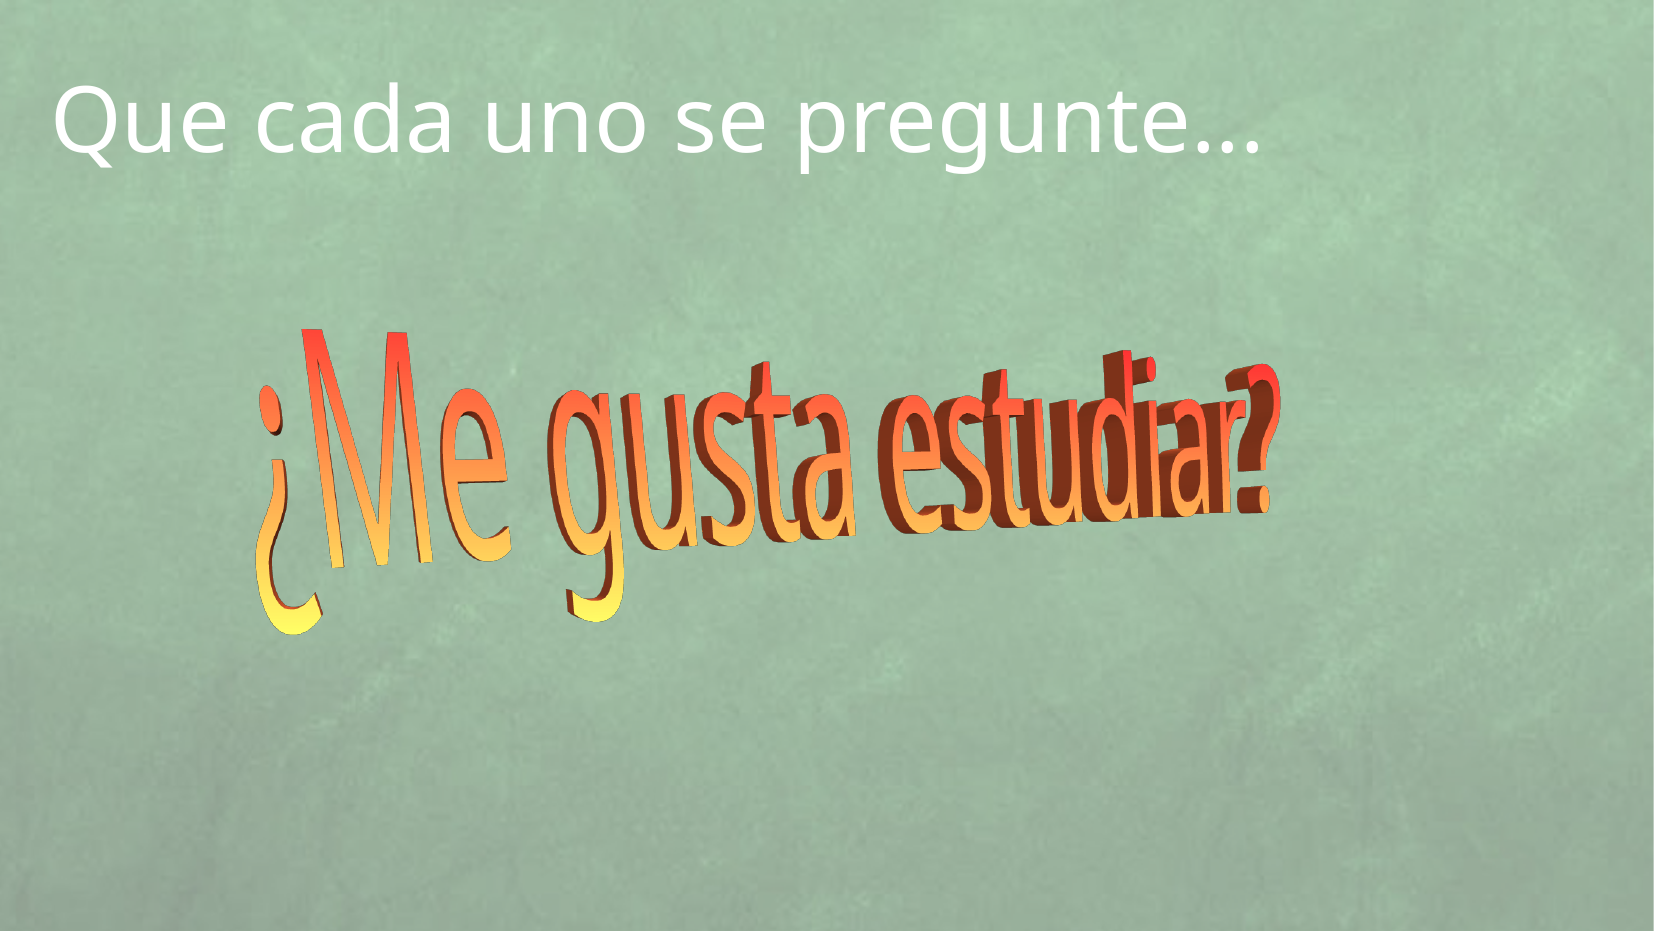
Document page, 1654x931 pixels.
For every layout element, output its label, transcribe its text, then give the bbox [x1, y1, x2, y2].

text_box Que cada uno se pregunte... [35, 47, 1560, 301]
